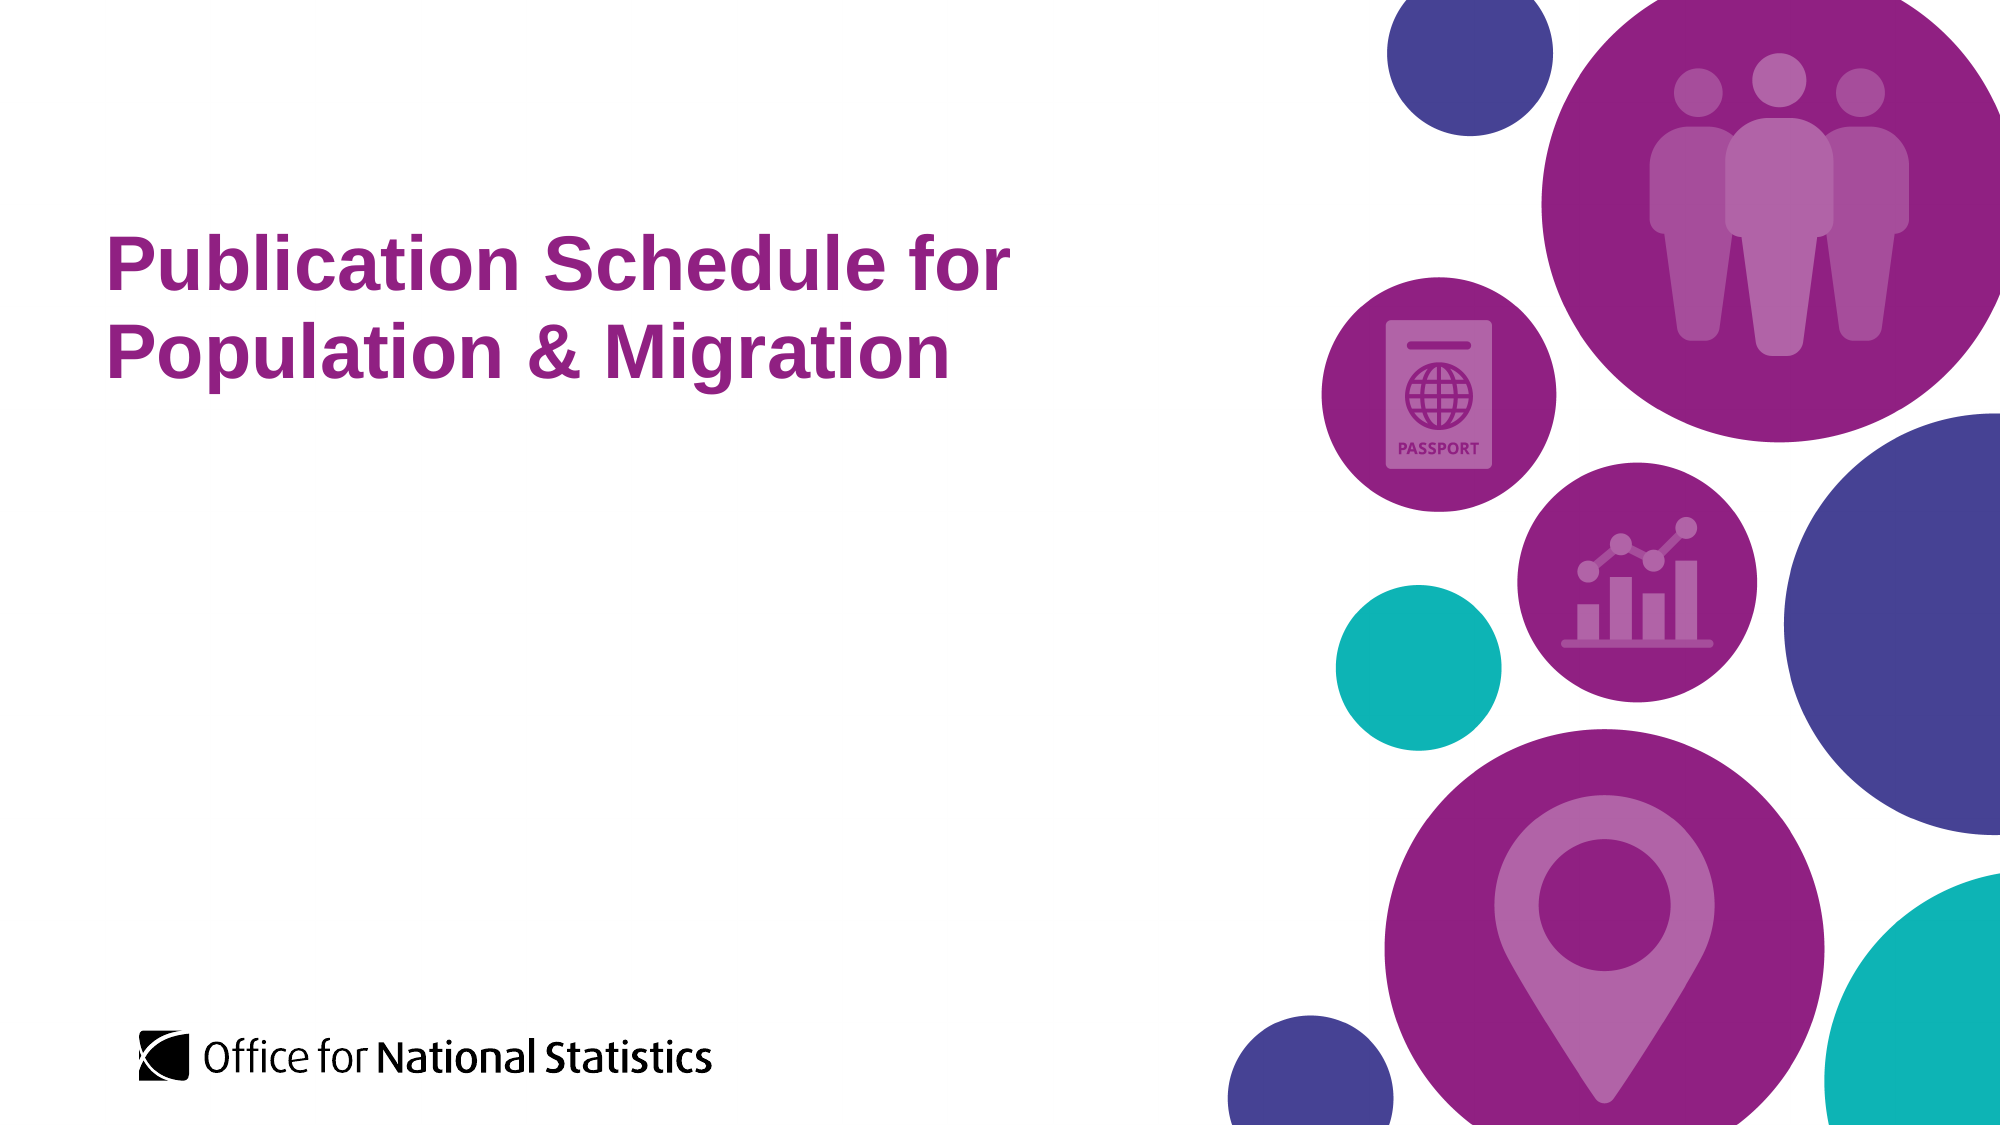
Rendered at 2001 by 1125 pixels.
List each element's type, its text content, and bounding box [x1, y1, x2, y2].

title Publication Schedule for Population & Migration [105, 220, 1280, 669]
